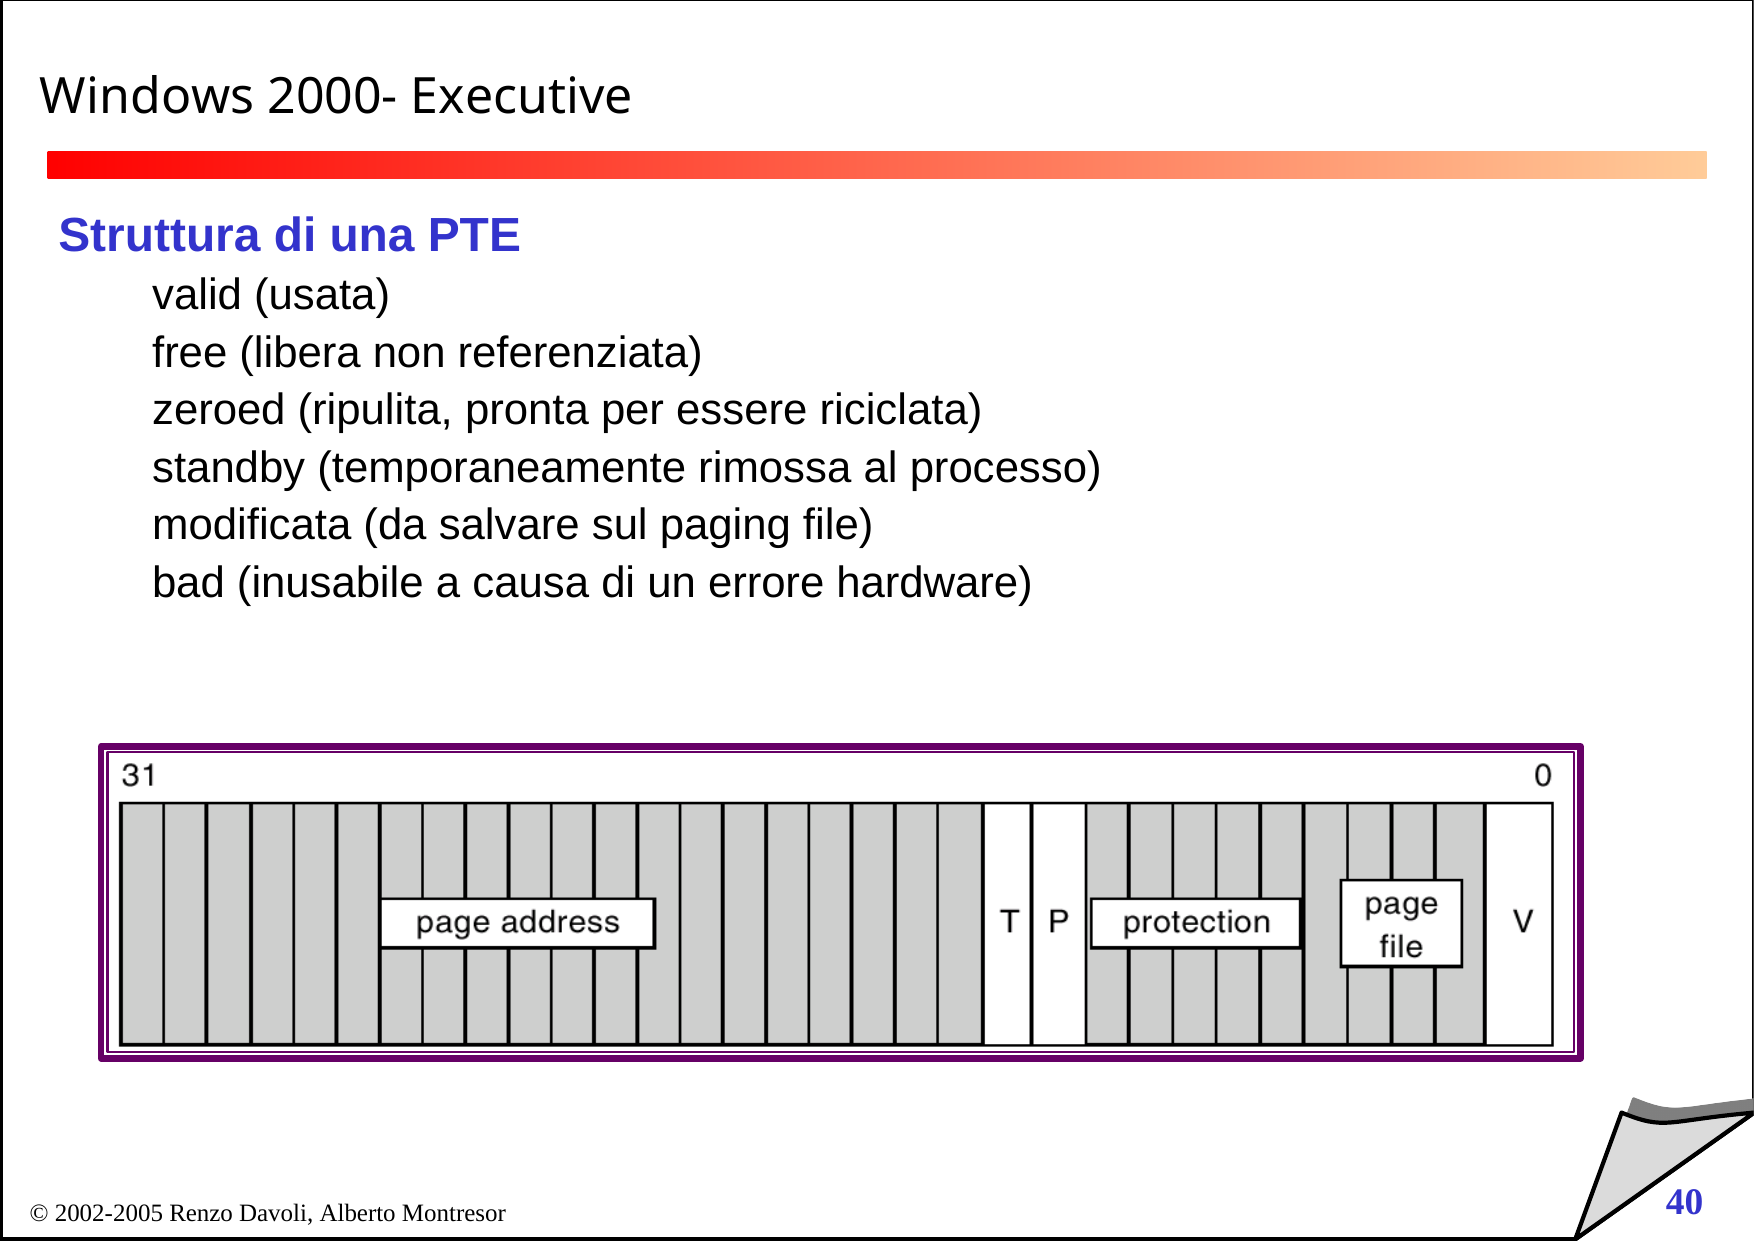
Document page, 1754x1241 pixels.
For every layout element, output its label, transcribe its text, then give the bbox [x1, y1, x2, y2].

list Struttura di una PTE valid (usata) free (libera non referenziata) zeroed (ripulita, pronta per essere riciclata) standby (temporaneamente rimossa al processo) modificata (da salvare sul paging file) bad (inusabile a causa di un errore hardware) [58, 206, 1695, 684]
picture [95, 740, 1586, 1064]
title Windows 2000- Executive [40, 49, 1713, 144]
